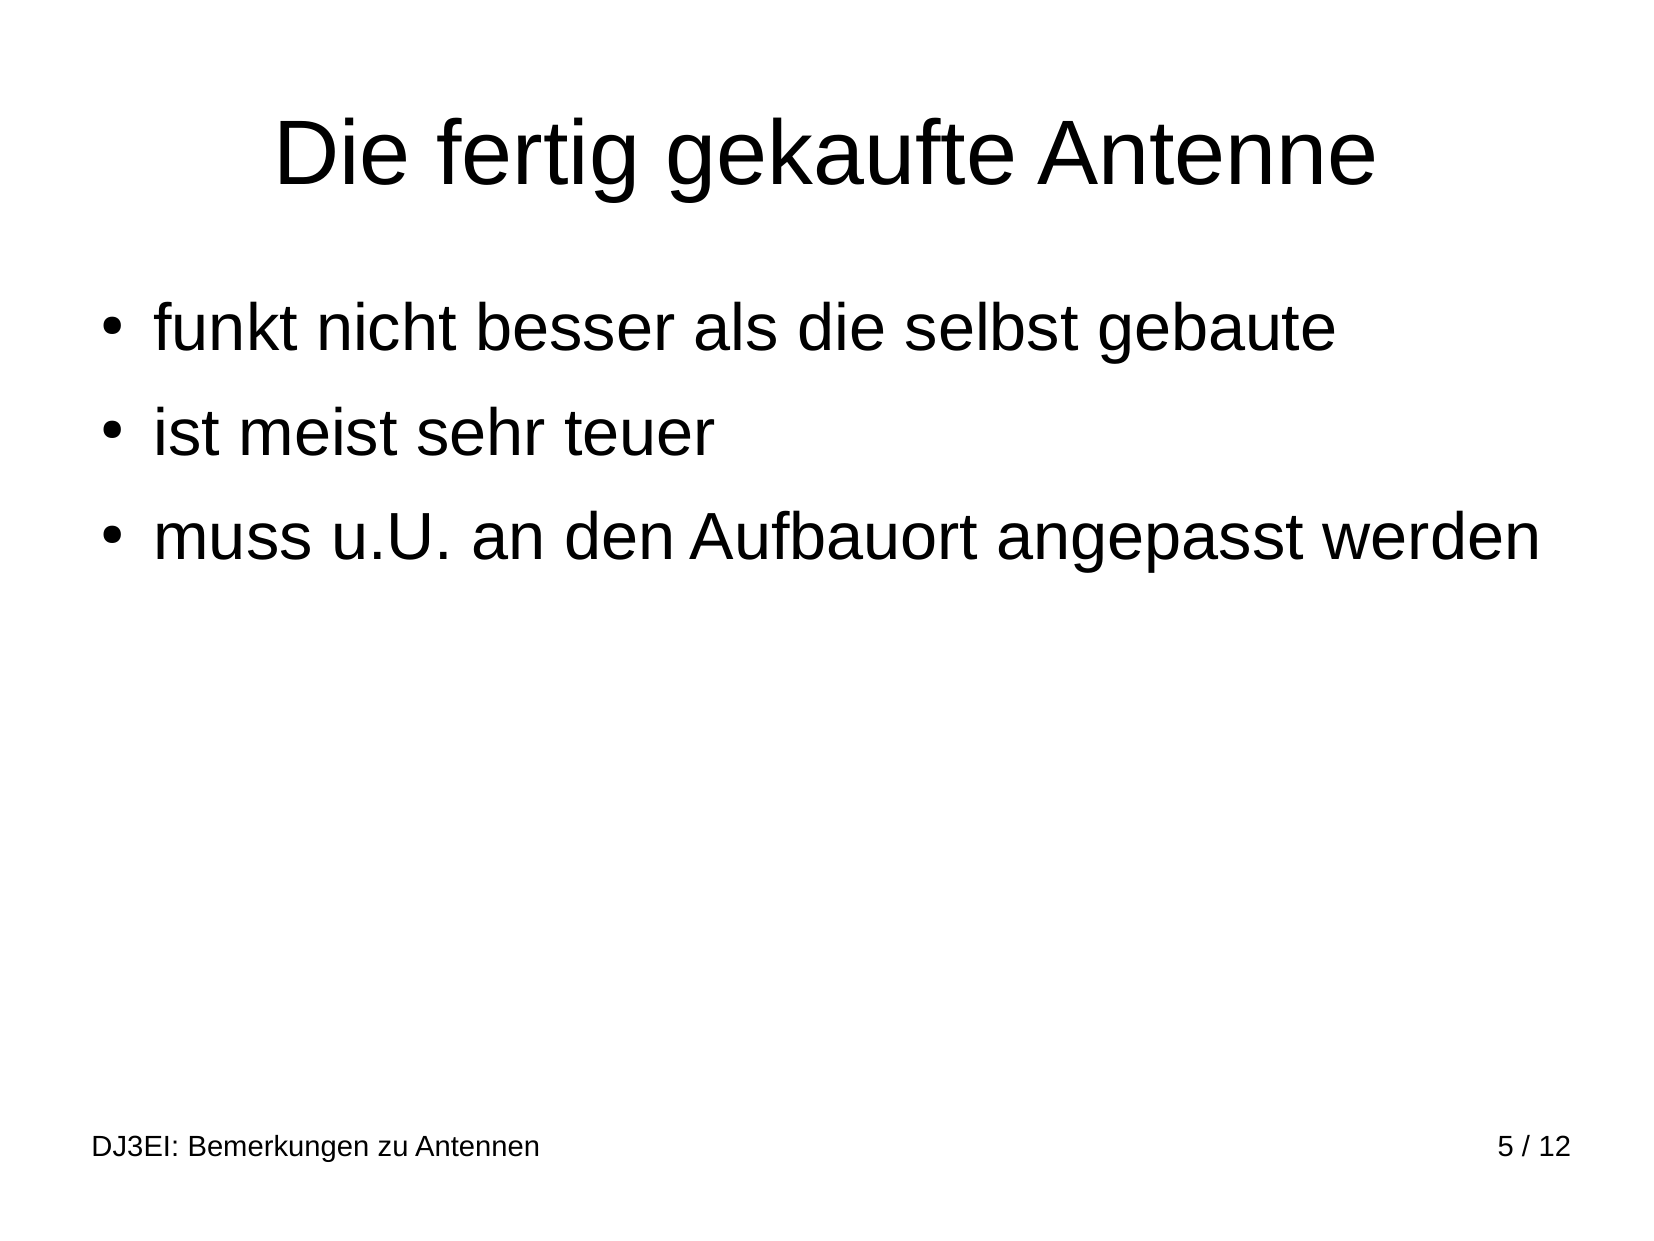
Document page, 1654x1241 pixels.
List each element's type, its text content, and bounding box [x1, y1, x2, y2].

list funkt nicht besser als die selbst gebaute ist meist sehr teuer muss u.U. an den Aufbauort angepasst werden [82, 290, 1571, 1010]
title Die fertig gekaufte Antenne [82, 49, 1571, 257]
